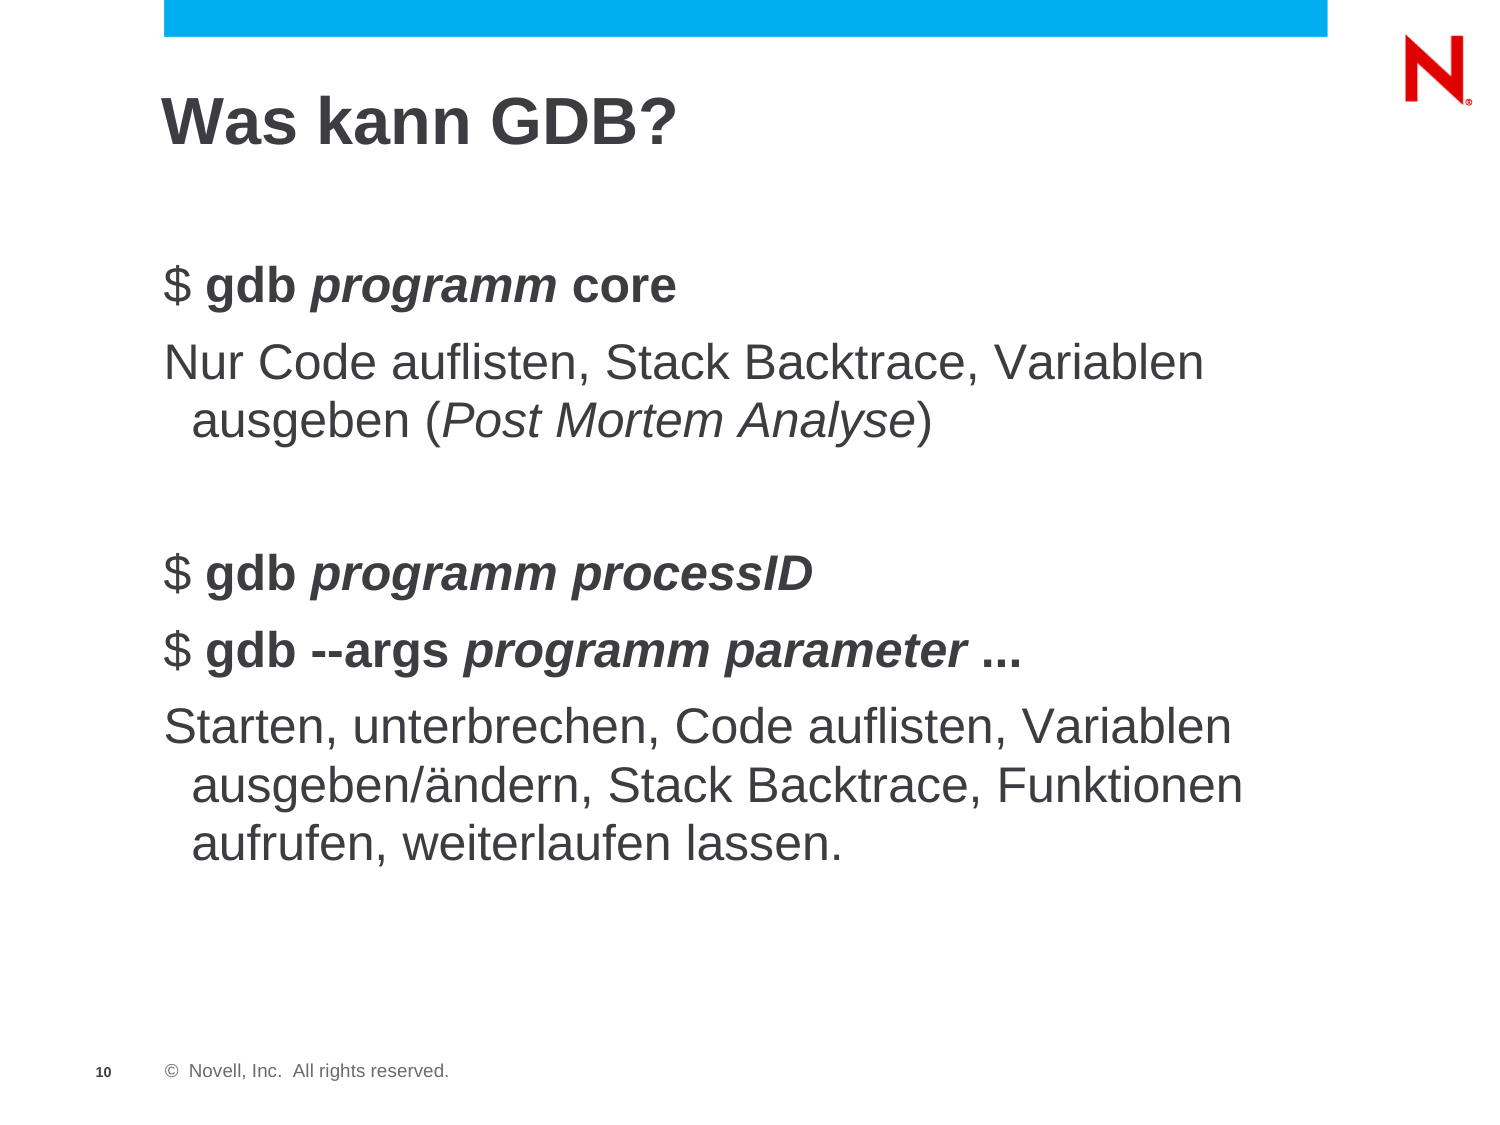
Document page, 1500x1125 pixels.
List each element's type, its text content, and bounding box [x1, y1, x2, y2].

picture [1403, 32, 1473, 107]
text_box [163, 254, 1404, 986]
title Was kann GDB? [161, 41, 1383, 205]
